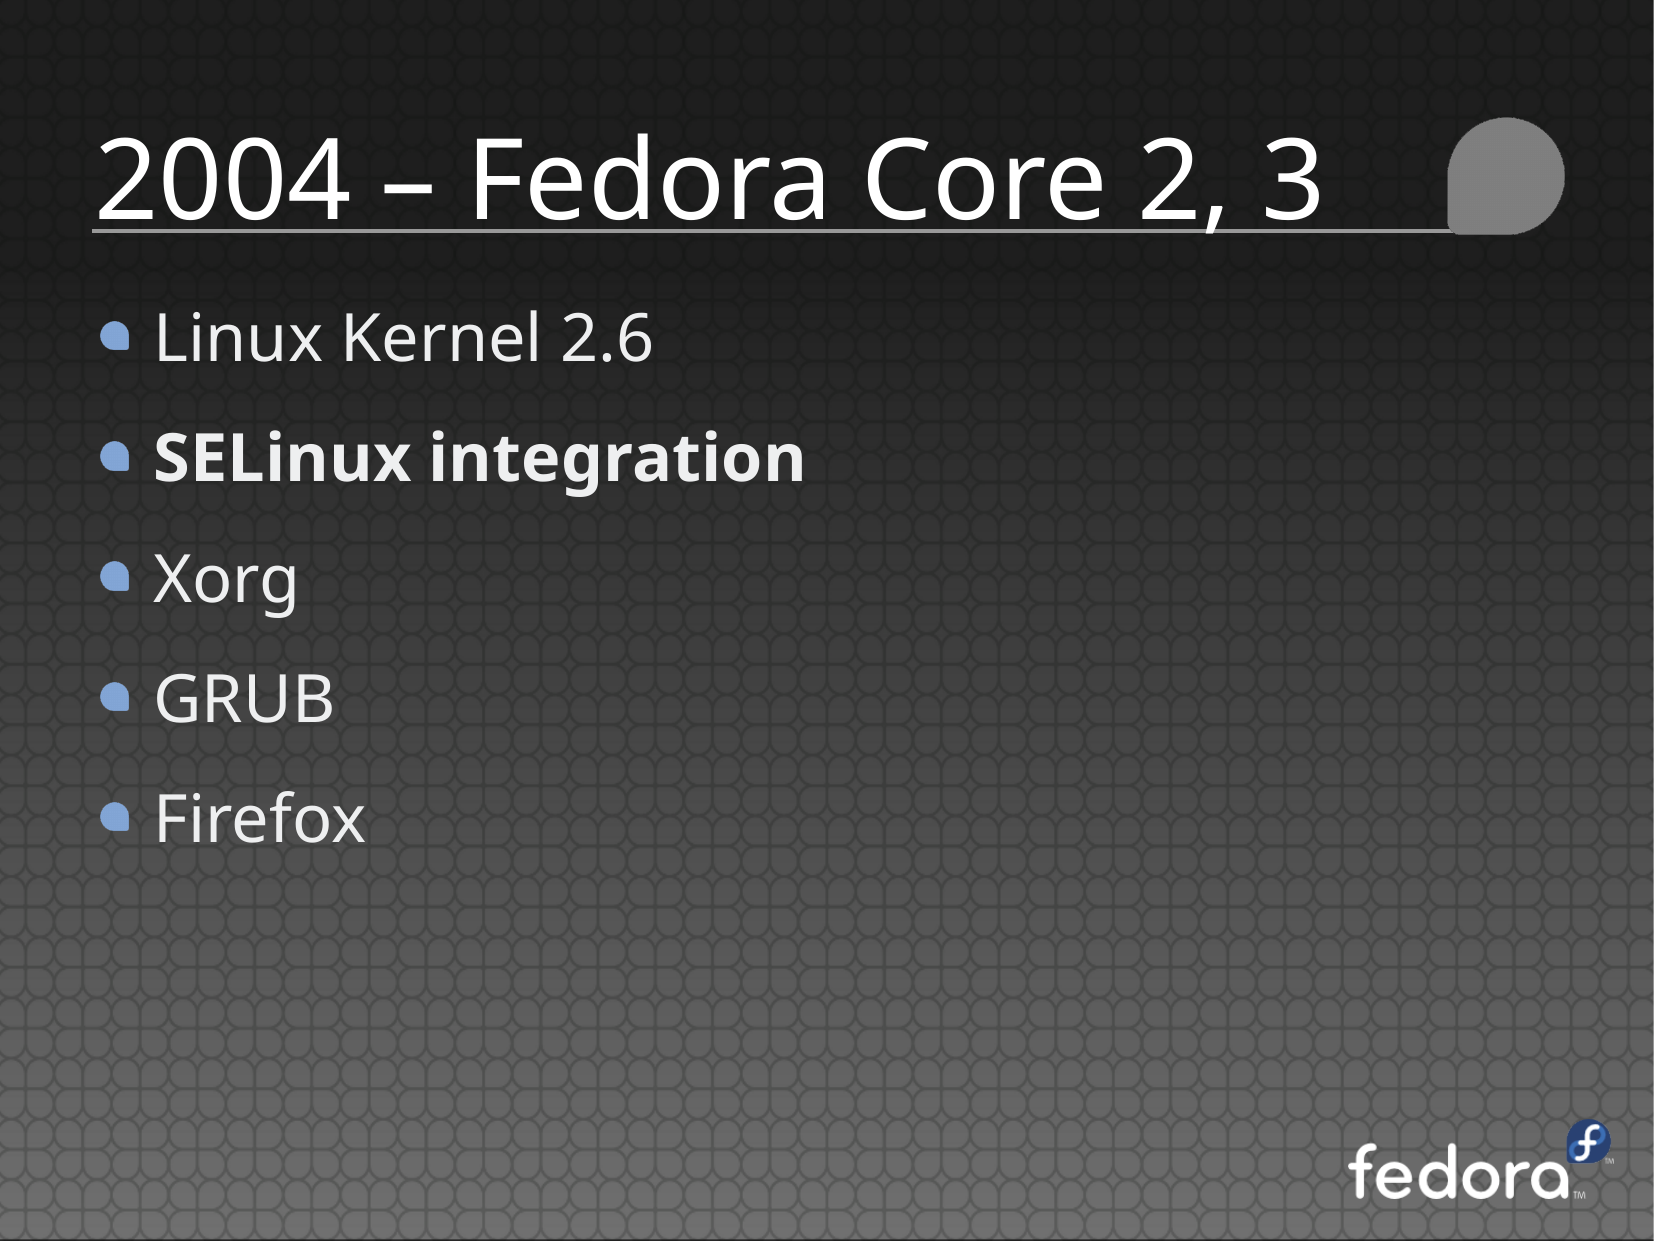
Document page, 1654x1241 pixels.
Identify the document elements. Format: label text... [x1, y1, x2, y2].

title 2004 – Fedora Core 2, 3 [94, 100, 1426, 251]
picture [0, 0, 1654, 1241]
list Linux Kernel 2.6 SELinux integration Xorg GRUB Firefox [82, 290, 1571, 1094]
